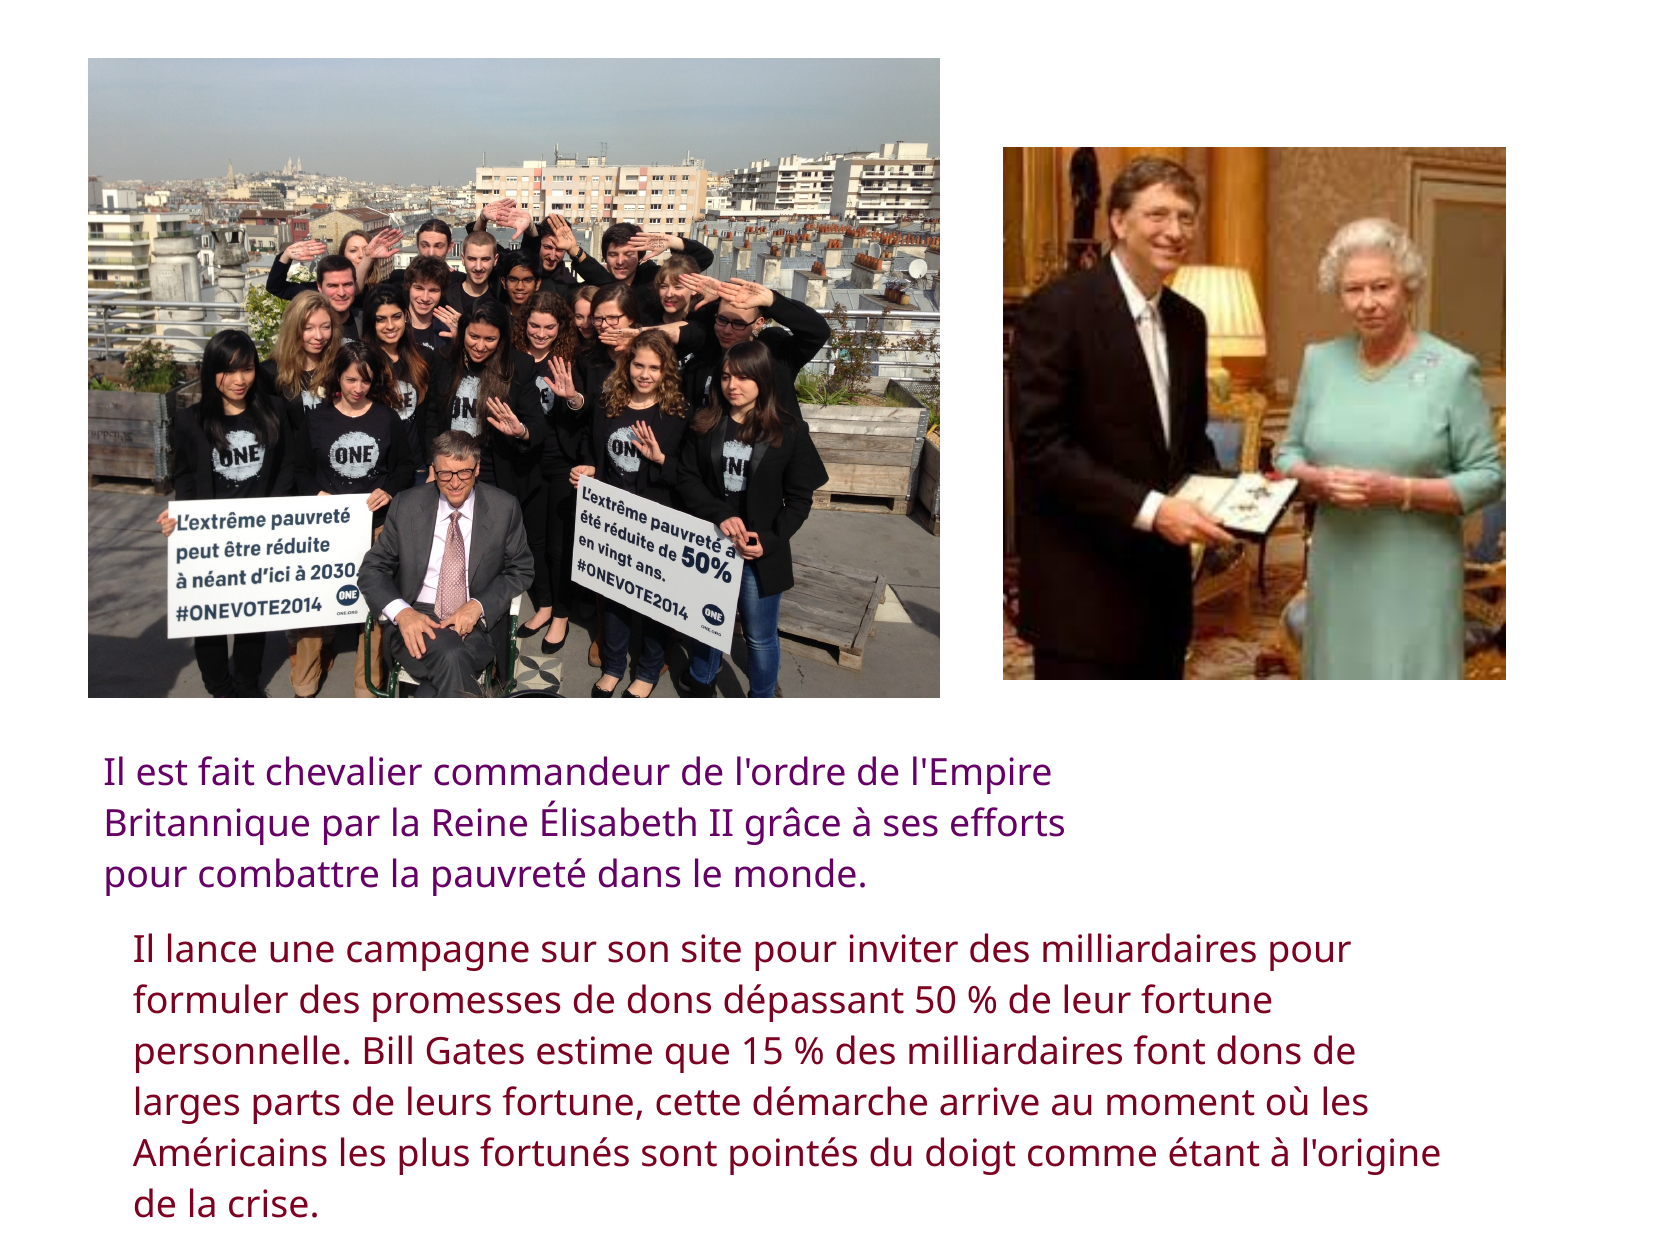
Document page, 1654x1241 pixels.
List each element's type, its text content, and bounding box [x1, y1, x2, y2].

picture [88, 58, 940, 698]
picture [1003, 147, 1506, 680]
text_box Il est fait chevalier commandeur de l'ordre de l'Empire Britannique par la Reine Élisabeth II grâce à ses efforts pour combattre la pauvreté dans le monde. [88, 738, 1123, 945]
text_box Il lance une campagne sur son site pour inviter des milliardaires pour formuler des promesses de dons dépassant 50 % de leur fortune personnelle. Bill Gates estime que 15 % des milliardaires font dons de larges parts de leurs fortune, cette démarche arrive au moment où les Américains les plus fortunés sont pointés du doigt comme étant à l'origine de la crise. [118, 915, 1477, 1226]
